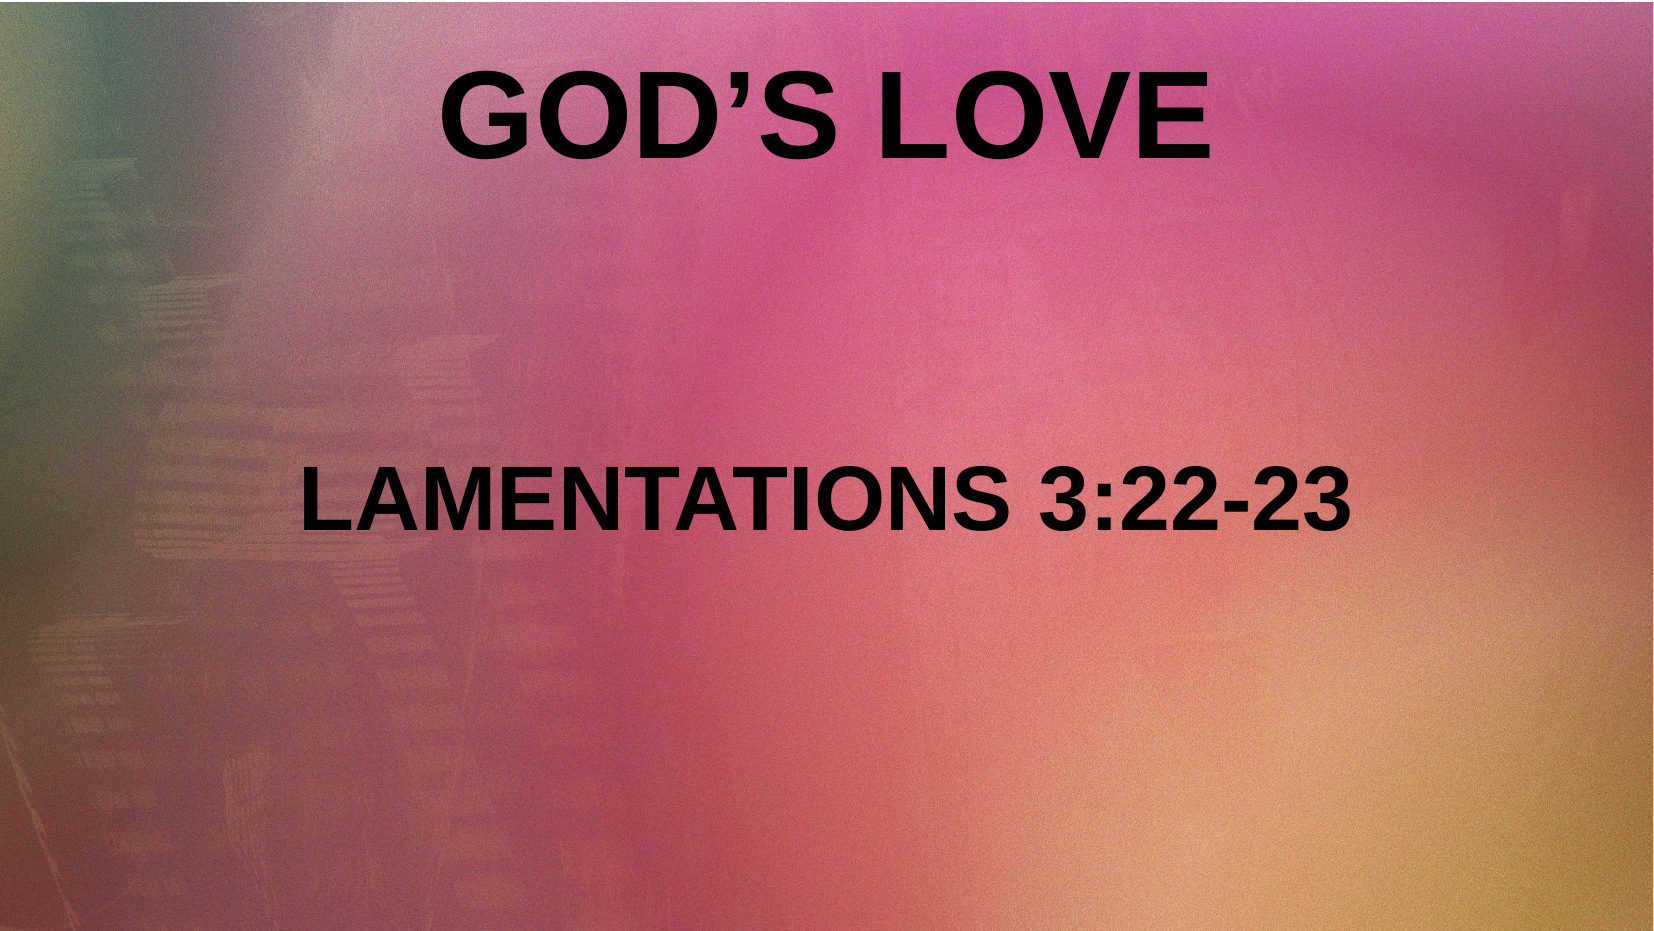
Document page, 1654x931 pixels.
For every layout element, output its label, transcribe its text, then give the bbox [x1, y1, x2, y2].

title GOD’S LOVE [82, 37, 1571, 193]
picture [0, 2, 1654, 931]
subtitle LAMENTATIONS 3:22-23 [82, 217, 1571, 781]
